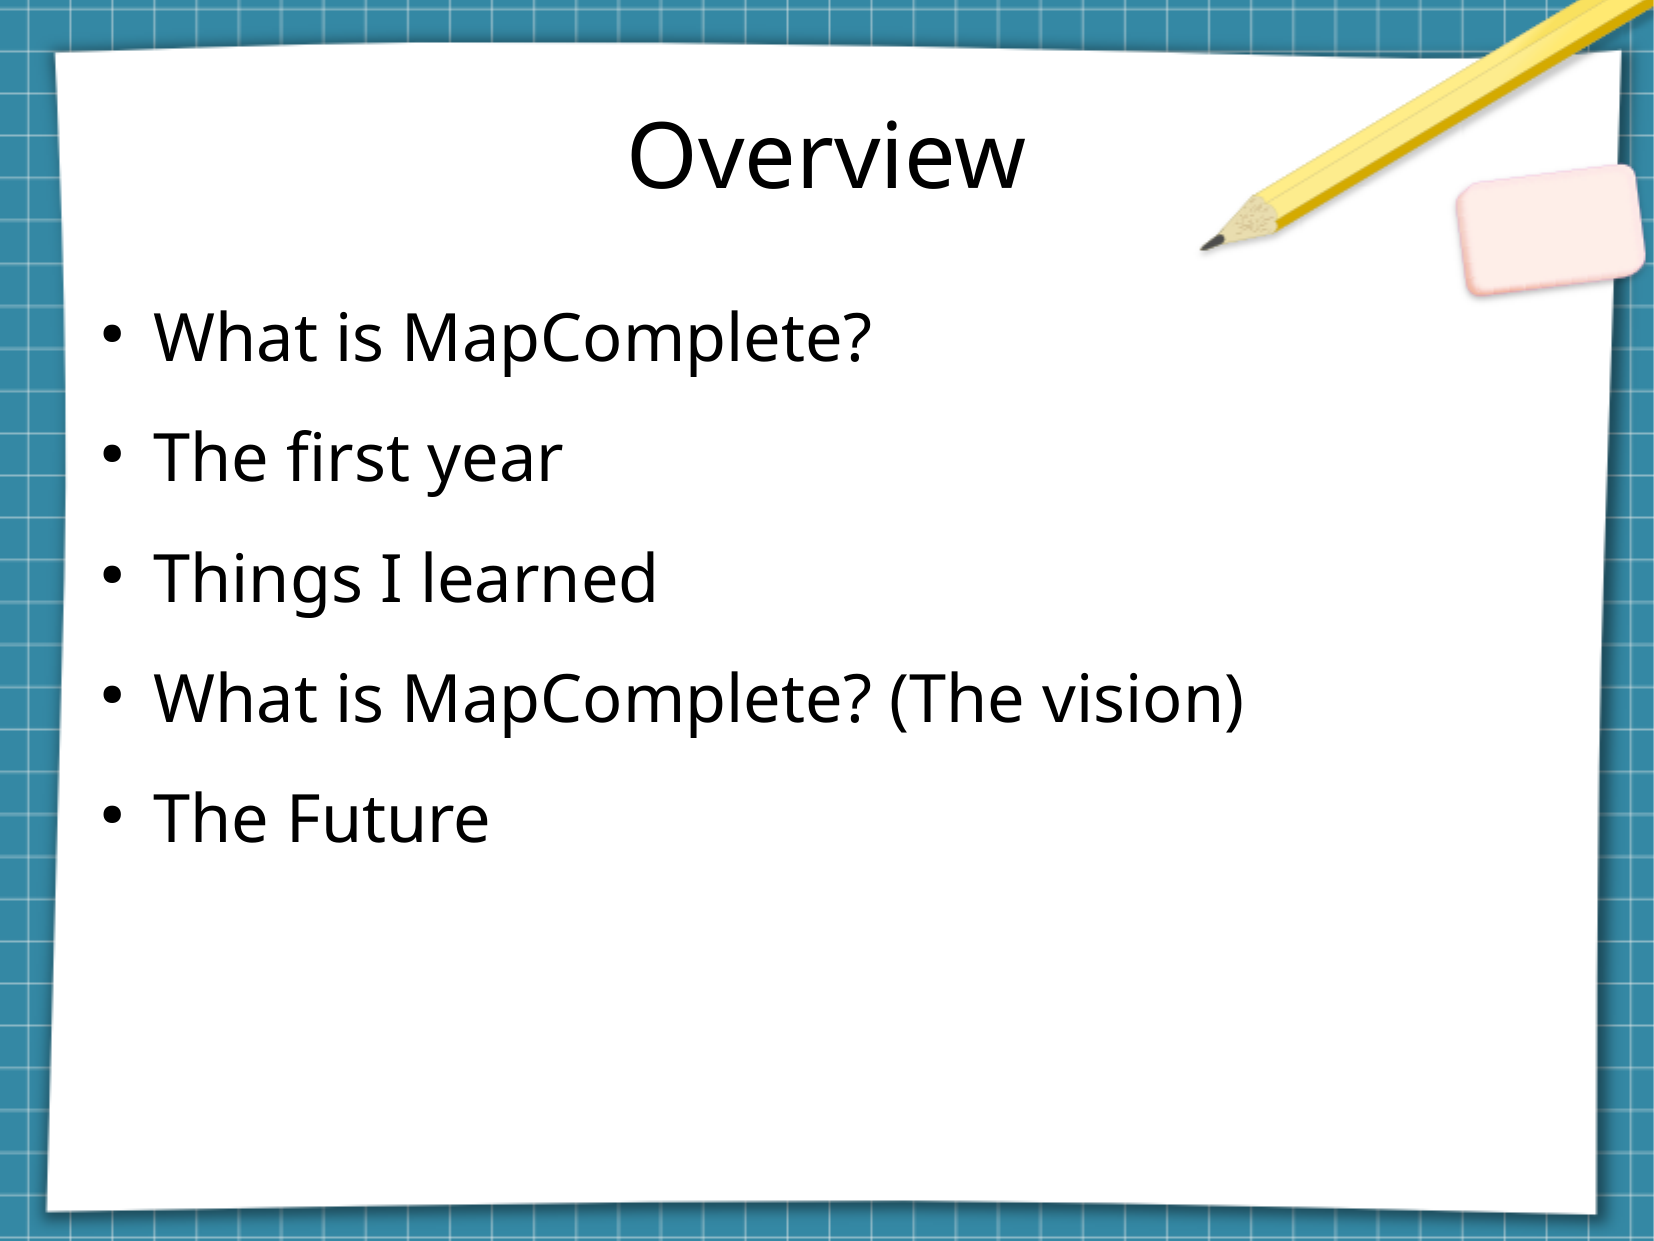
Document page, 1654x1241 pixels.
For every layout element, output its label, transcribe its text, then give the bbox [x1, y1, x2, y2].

title Overview [82, 49, 1571, 257]
list What is MapComplete? The first year Things I learned What is MapComplete? (The vision) The Future [82, 290, 1571, 1010]
picture [0, 0, 1654, 1241]
